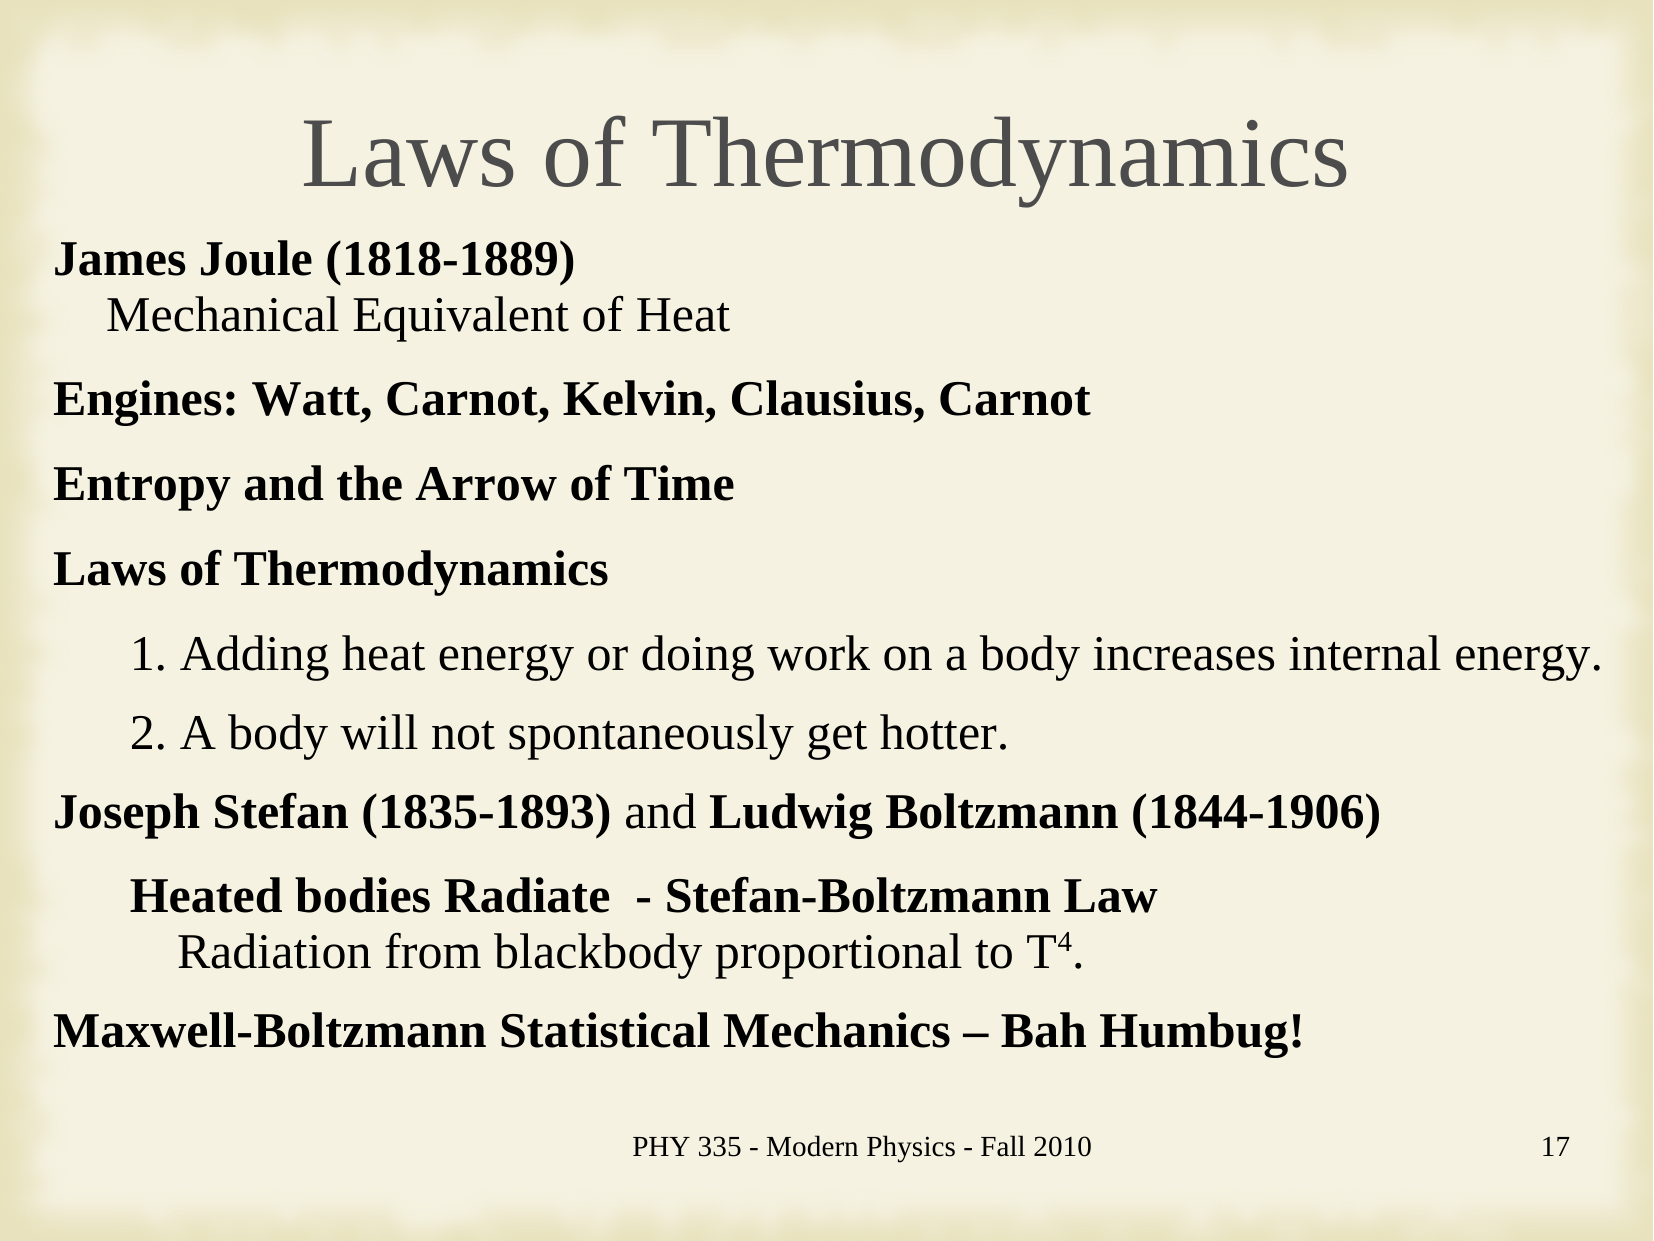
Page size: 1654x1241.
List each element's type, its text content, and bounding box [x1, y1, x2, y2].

picture [0, 0, 1653, 1241]
list James Joule (1818-1889) Mechanical Equivalent of Heat Engines: Watt, Carnot, Kelvin, Clausius, Carnot Entropy and the Arrow of Time Laws of Thermodynamics 1. Adding heat energy or doing work on a body increases internal energy. 2. A body will not spontaneously get hotter. Joseph Stefan (1835-1893) and Ludwig Boltzmann (1844-1906) Heated bodies Radiate - Stefan-Boltzmann Law Radiation from blackbody proportional to T4. Maxwell-Boltzmann Statistical Mechanics – Bah Humbug! [35, 231, 1613, 1074]
title Laws of Thermodynamics [82, 49, 1571, 231]
